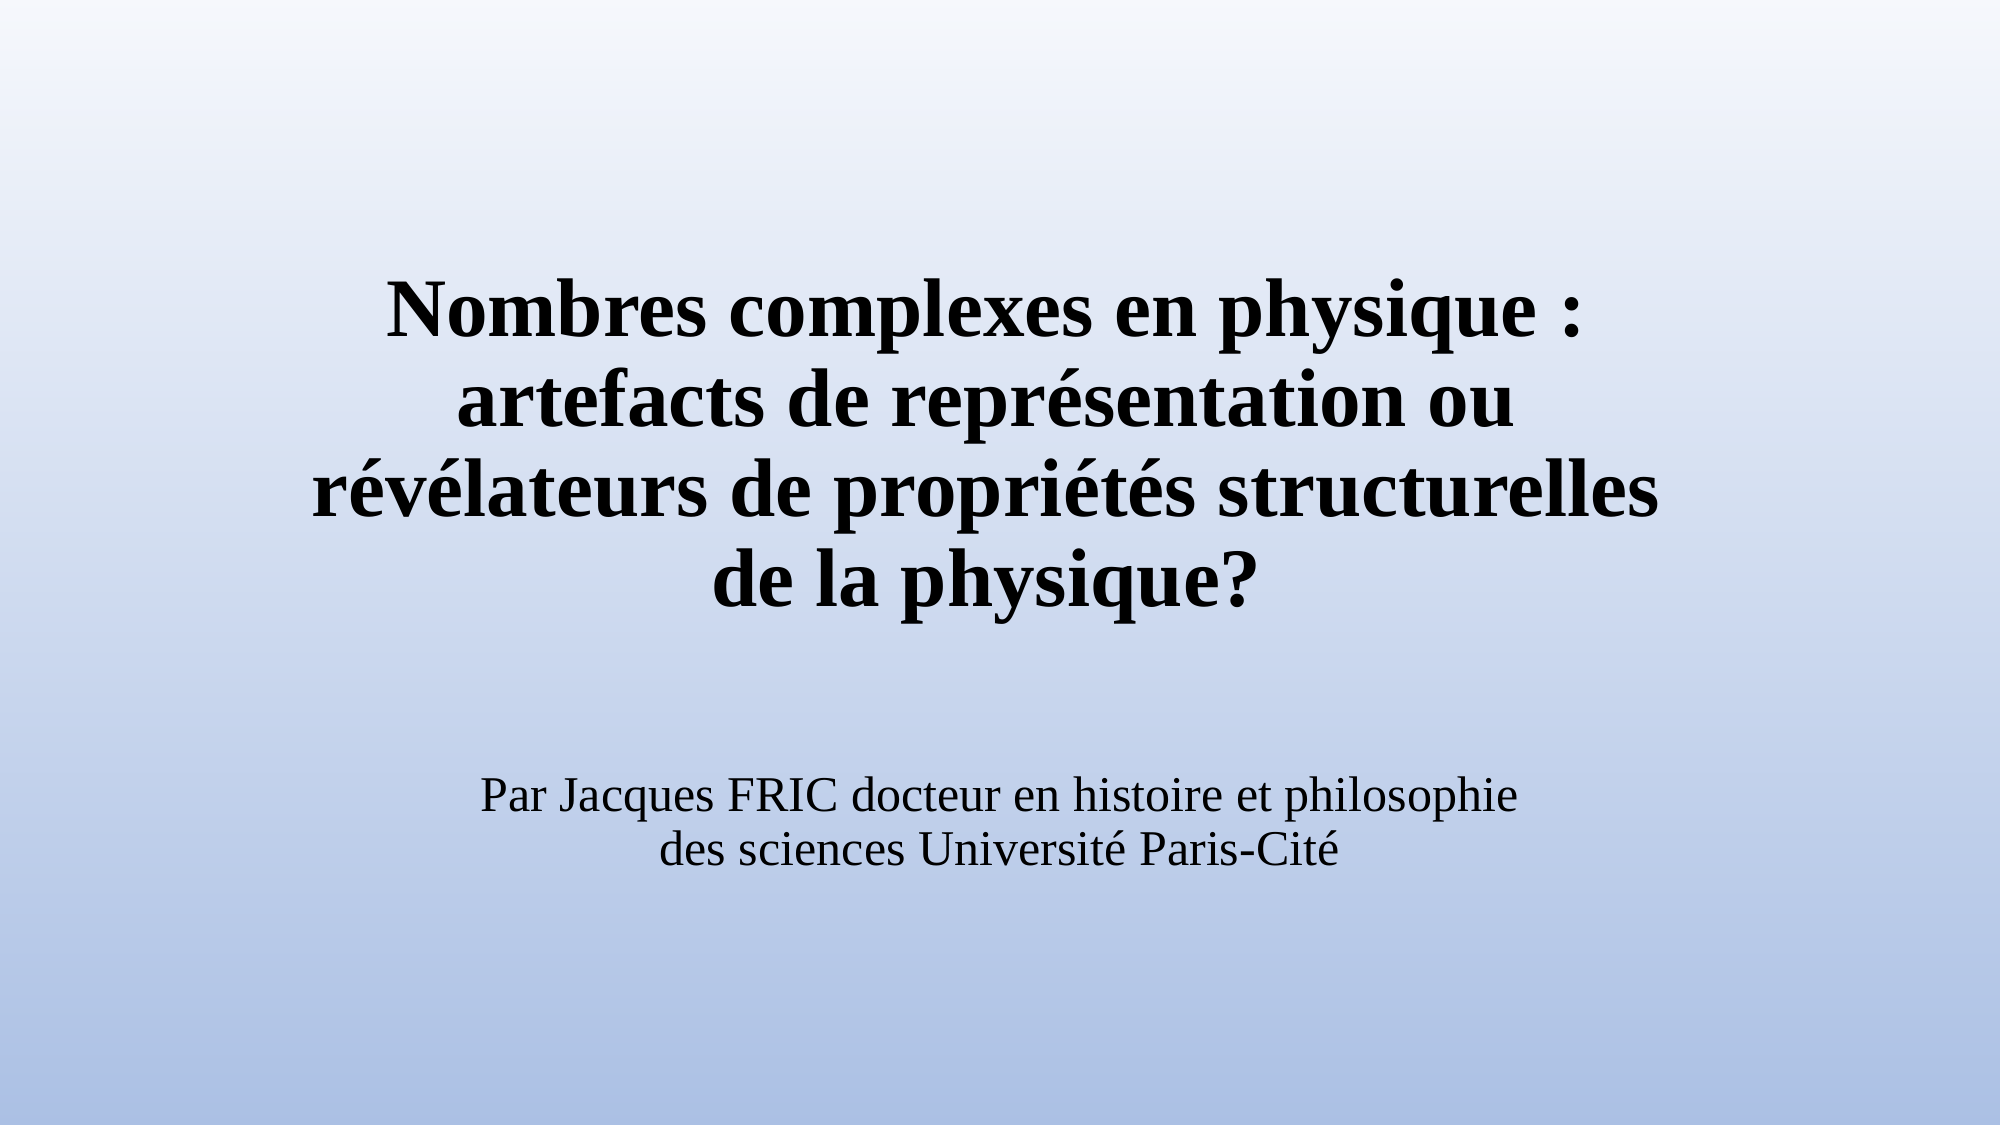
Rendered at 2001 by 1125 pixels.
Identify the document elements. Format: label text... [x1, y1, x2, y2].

subtitle Par Jacques FRIC docteur en histoire et philosophie des sciences Université Paris-Cité [437, 760, 1563, 1033]
title Nombres complexes en physique : artefacts de représentation ou révélateurs de propriétés structurelles de la physique? [249, 184, 1724, 732]
